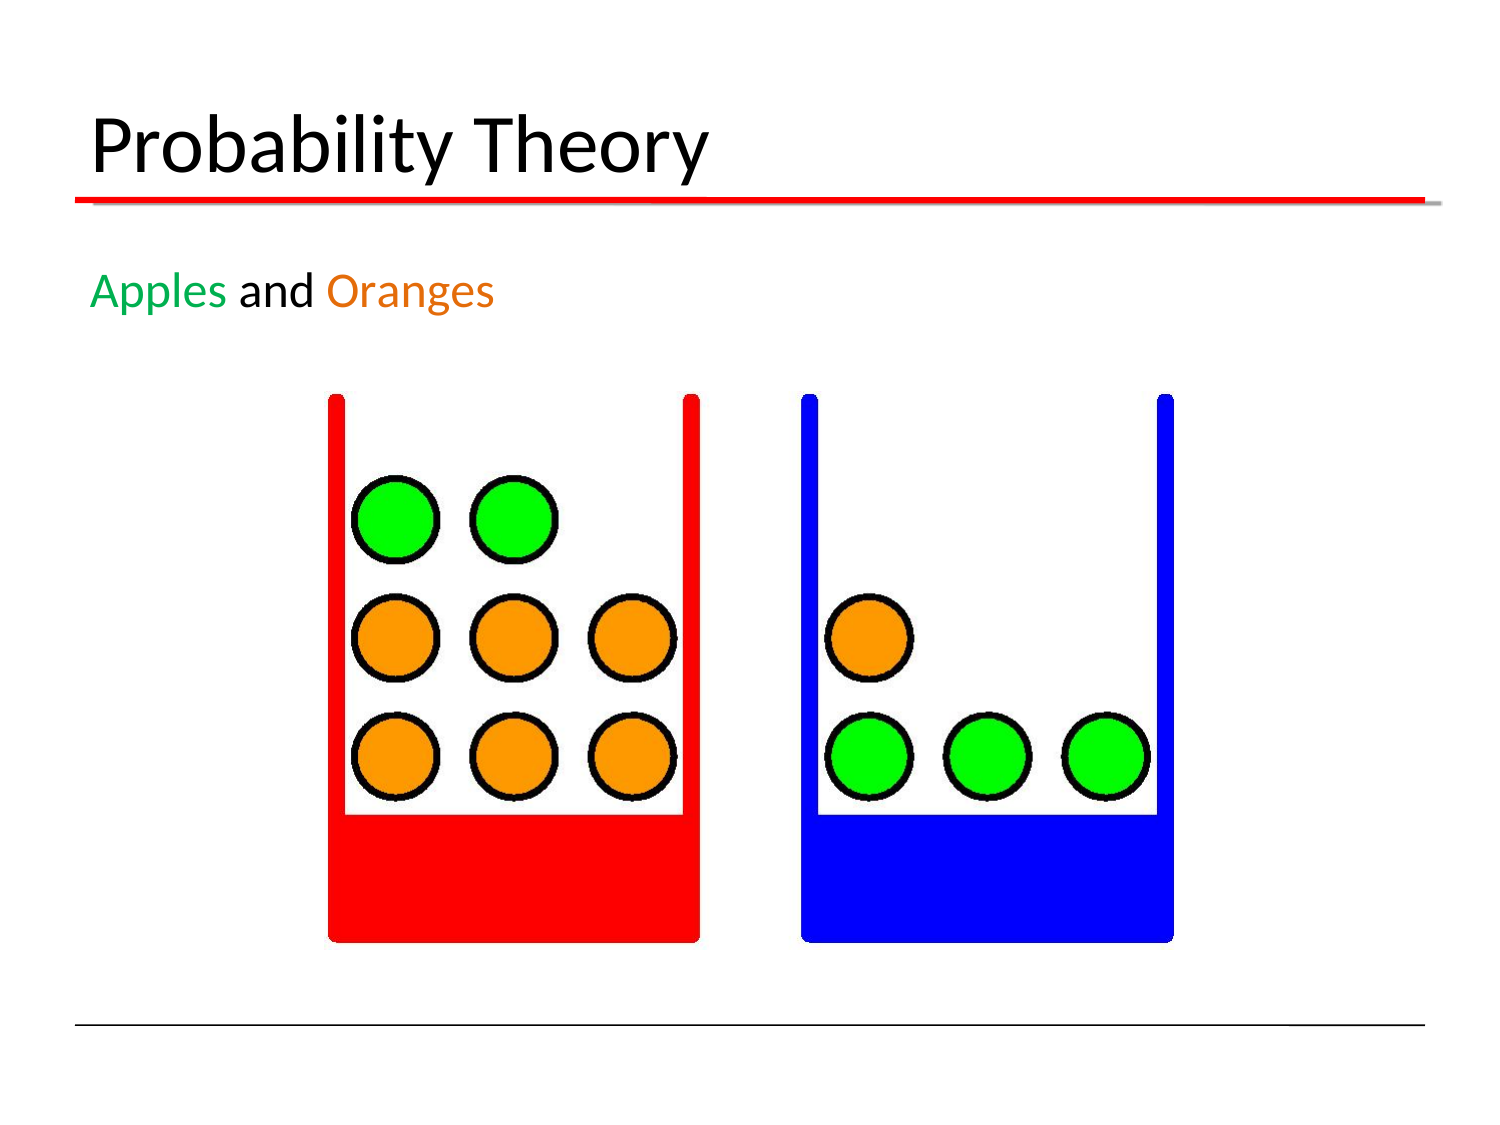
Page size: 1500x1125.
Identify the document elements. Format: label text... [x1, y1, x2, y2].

text_box [324, 391, 1176, 951]
title Probability Theory [75, 45, 1426, 233]
text_box Apples and Oranges [75, 249, 1426, 326]
